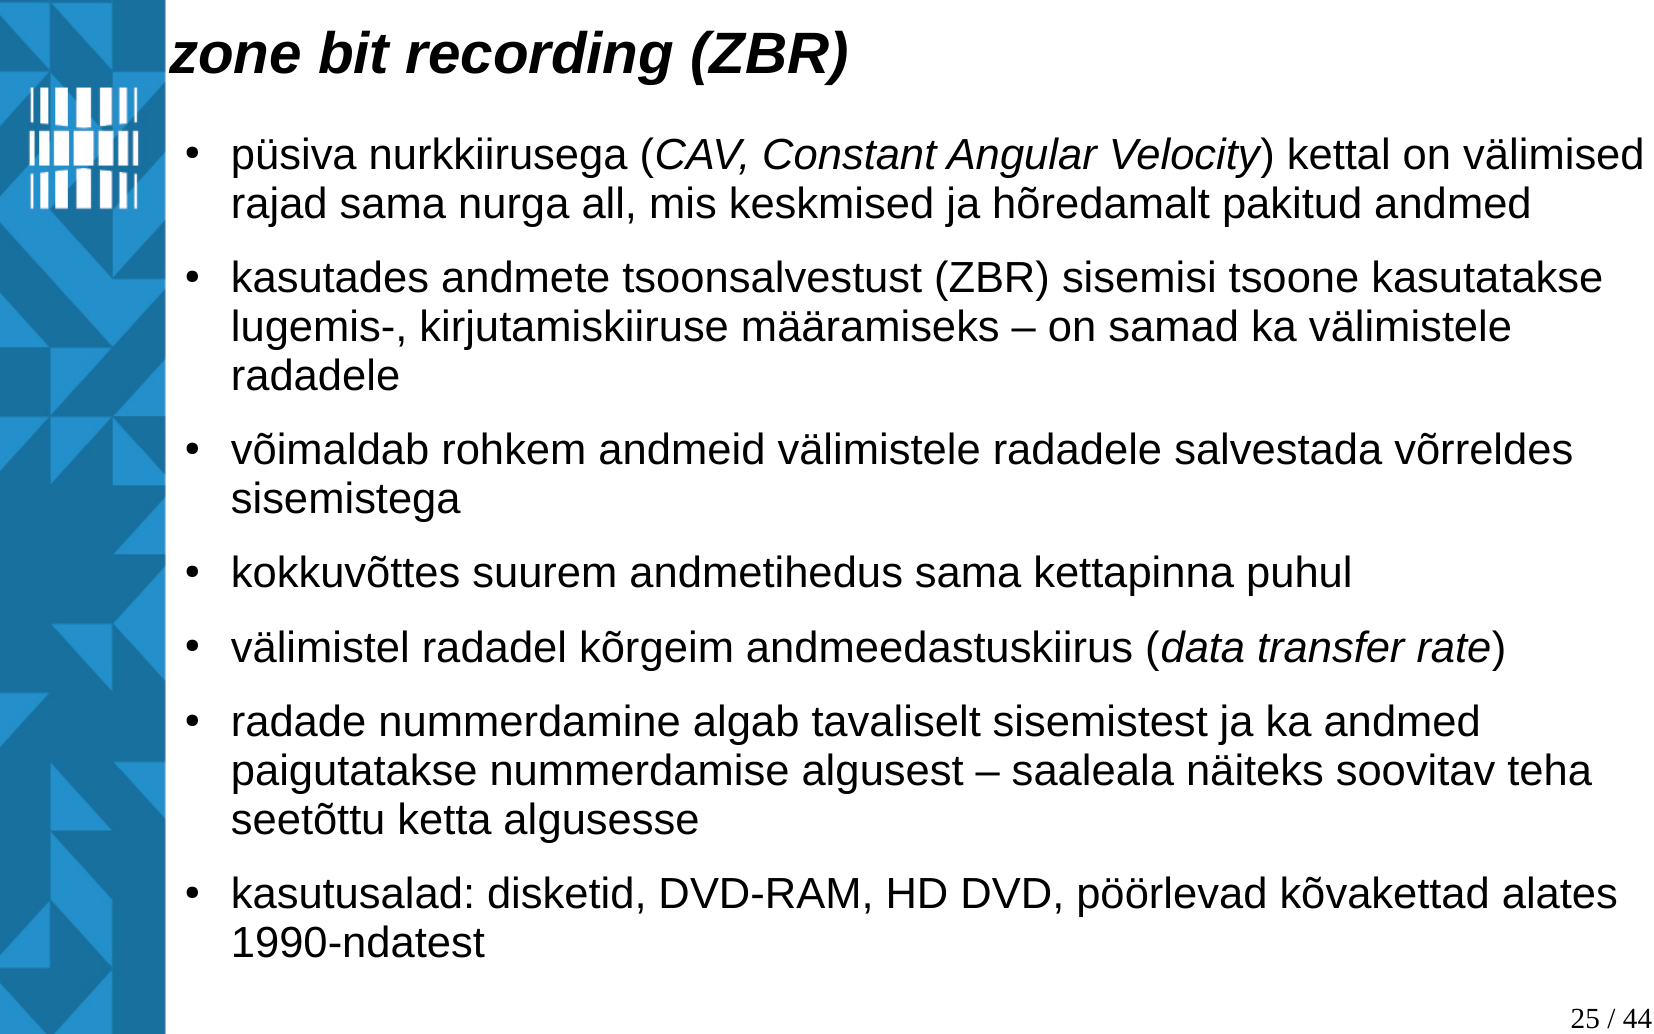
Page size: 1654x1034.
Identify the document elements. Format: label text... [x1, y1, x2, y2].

list püsiva nurkkiirusega (CAV, Constant Angular Velocity) kettal on välimised rajad sama nurga all, mis keskmised ja hõredamalt pakitud andmed kasutades andmete tsoonsalvestust (ZBR) sisemisi tsoone kasutatakse lugemis-, kirjutamiskiiruse määramiseks – on samad ka välimistele radadele võimaldab rohkem andmeid välimistele radadele salvestada võrreldes sisemistega kokkuvõttes suurem andmetihedus sama kettapinna puhul välimistel radadel kõrgeim andmeedastuskiirus (data transfer rate) radade nummerdamine algab tavaliselt sisemistest ja ka andmed paigutatakse nummerdamise algusest – saaleala näiteks soovitav teha seetõttu ketta algusesse kasutusalad: disketid, DVD-RAM, HD DVD, pöörlevad kõvakettad alates 1990-ndatest [169, 129, 1654, 1004]
title zone bit recording (ZBR) [169, 11, 1571, 95]
